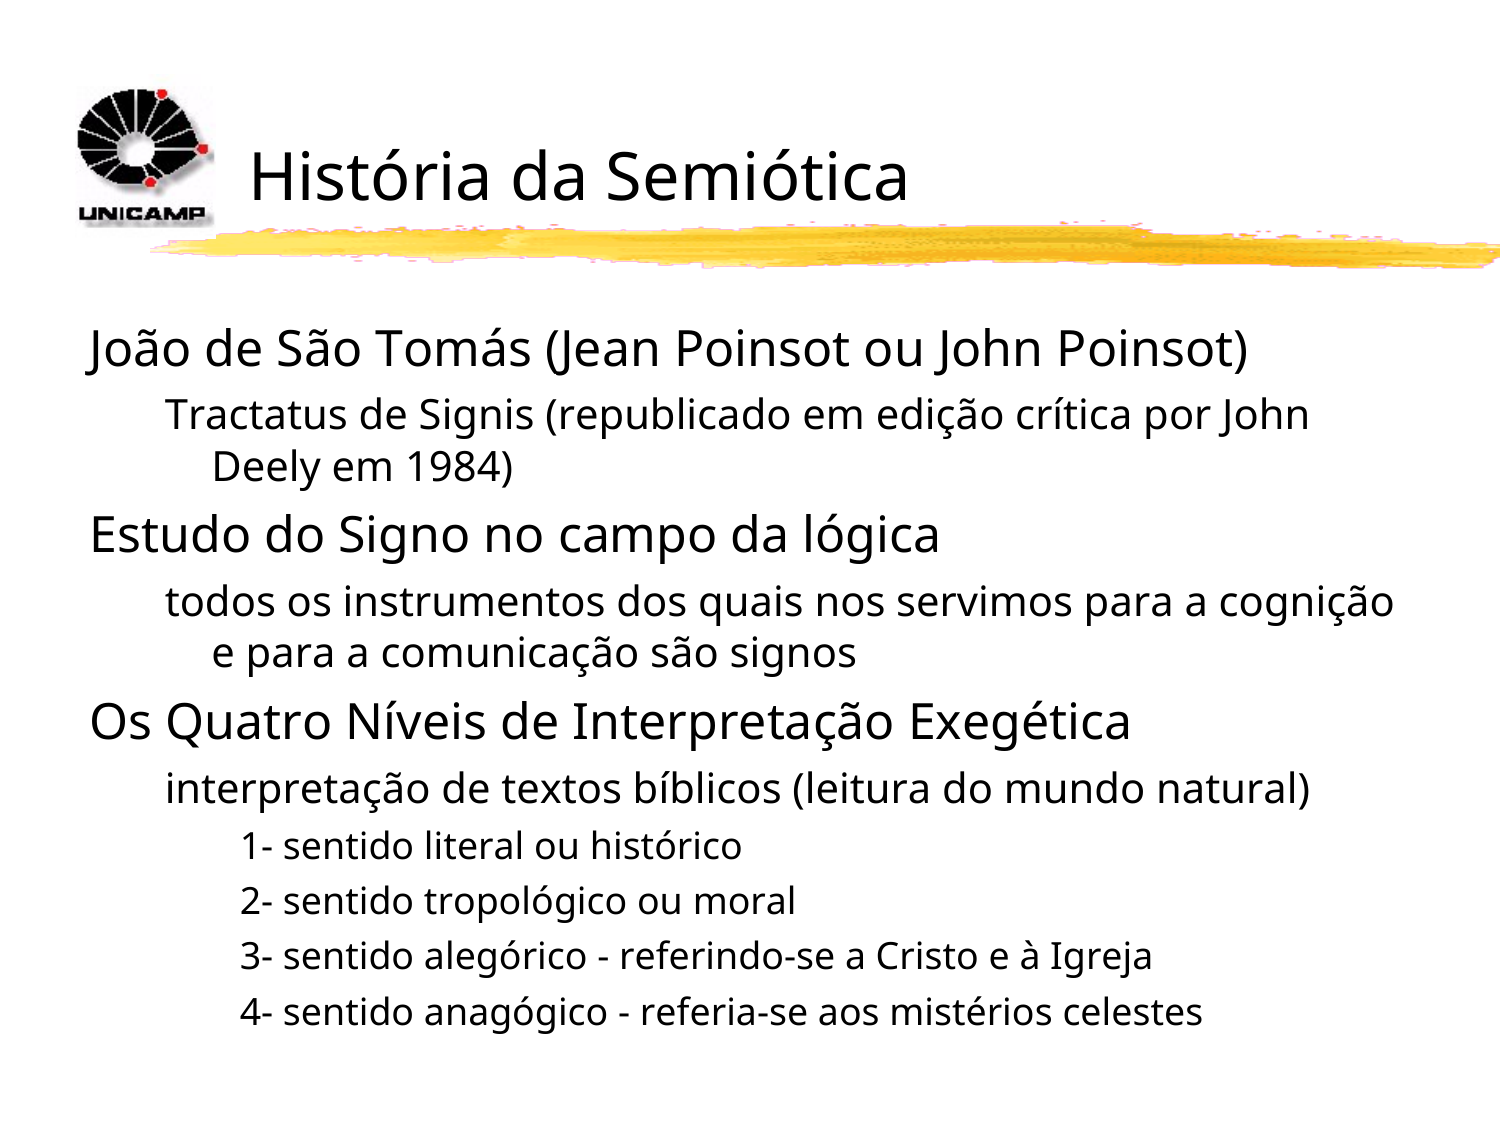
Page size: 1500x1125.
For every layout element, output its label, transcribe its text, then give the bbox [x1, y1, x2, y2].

title História da Semiótica [233, 37, 1434, 225]
picture [75, 74, 1500, 279]
list João de São Tomás (Jean Poinsot ou John Poinsot) Tractatus de Signis (republicado em edição crítica por John Deely em 1984) Estudo do Signo no campo da lógica todos os instrumentos dos quais nos servimos para a cognição e para a comunicação são signos Os Quatro Níveis de Interpretação Exegética interpretação de textos bíblicos (leitura do mundo natural) 1- sentido literal ou histórico 2- sentido tropológico ou moral 3- sentido alegórico - referindo-se a Cristo e à Igreja 4- sentido anagógico - referia-se aos mistérios celestes [74, 309, 1417, 1034]
